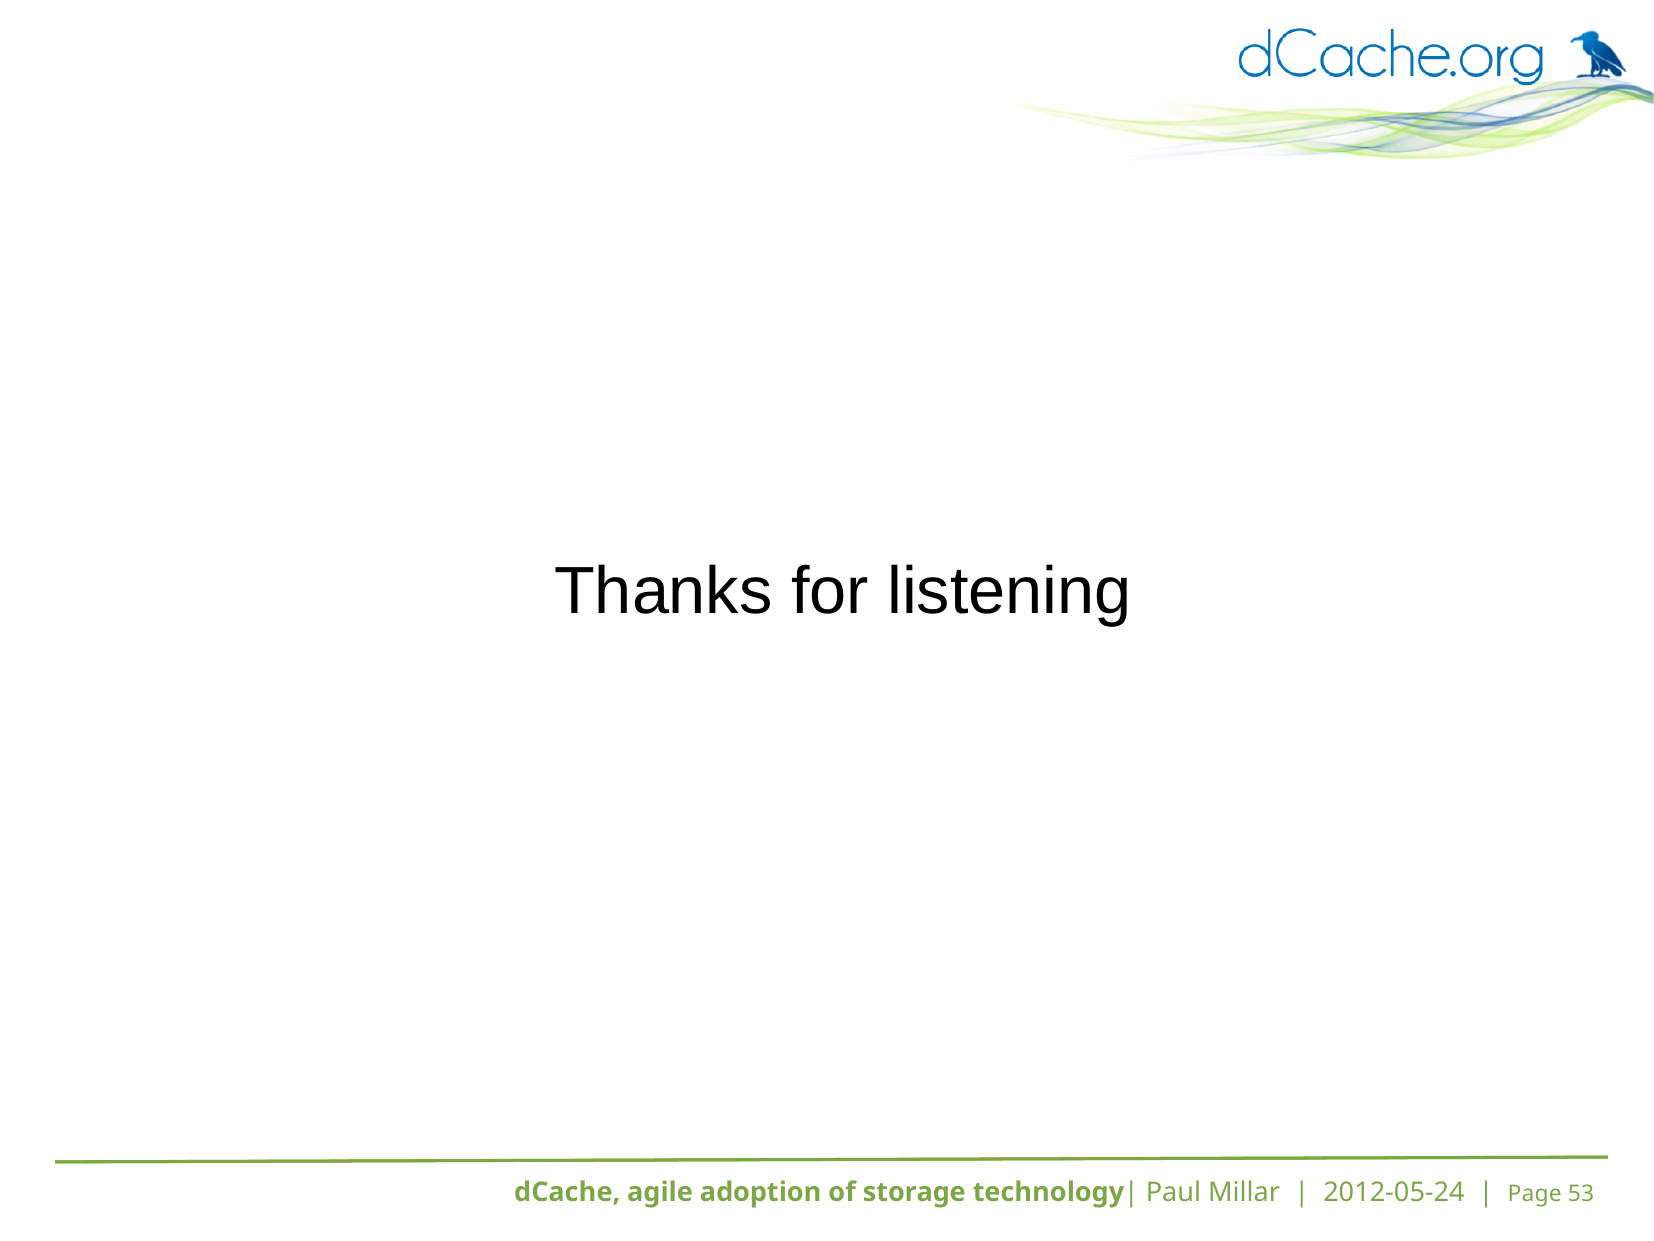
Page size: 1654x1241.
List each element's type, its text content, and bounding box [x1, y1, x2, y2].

picture [956, 16, 1654, 169]
subtitle Thanks for listening [82, 158, 1605, 1023]
